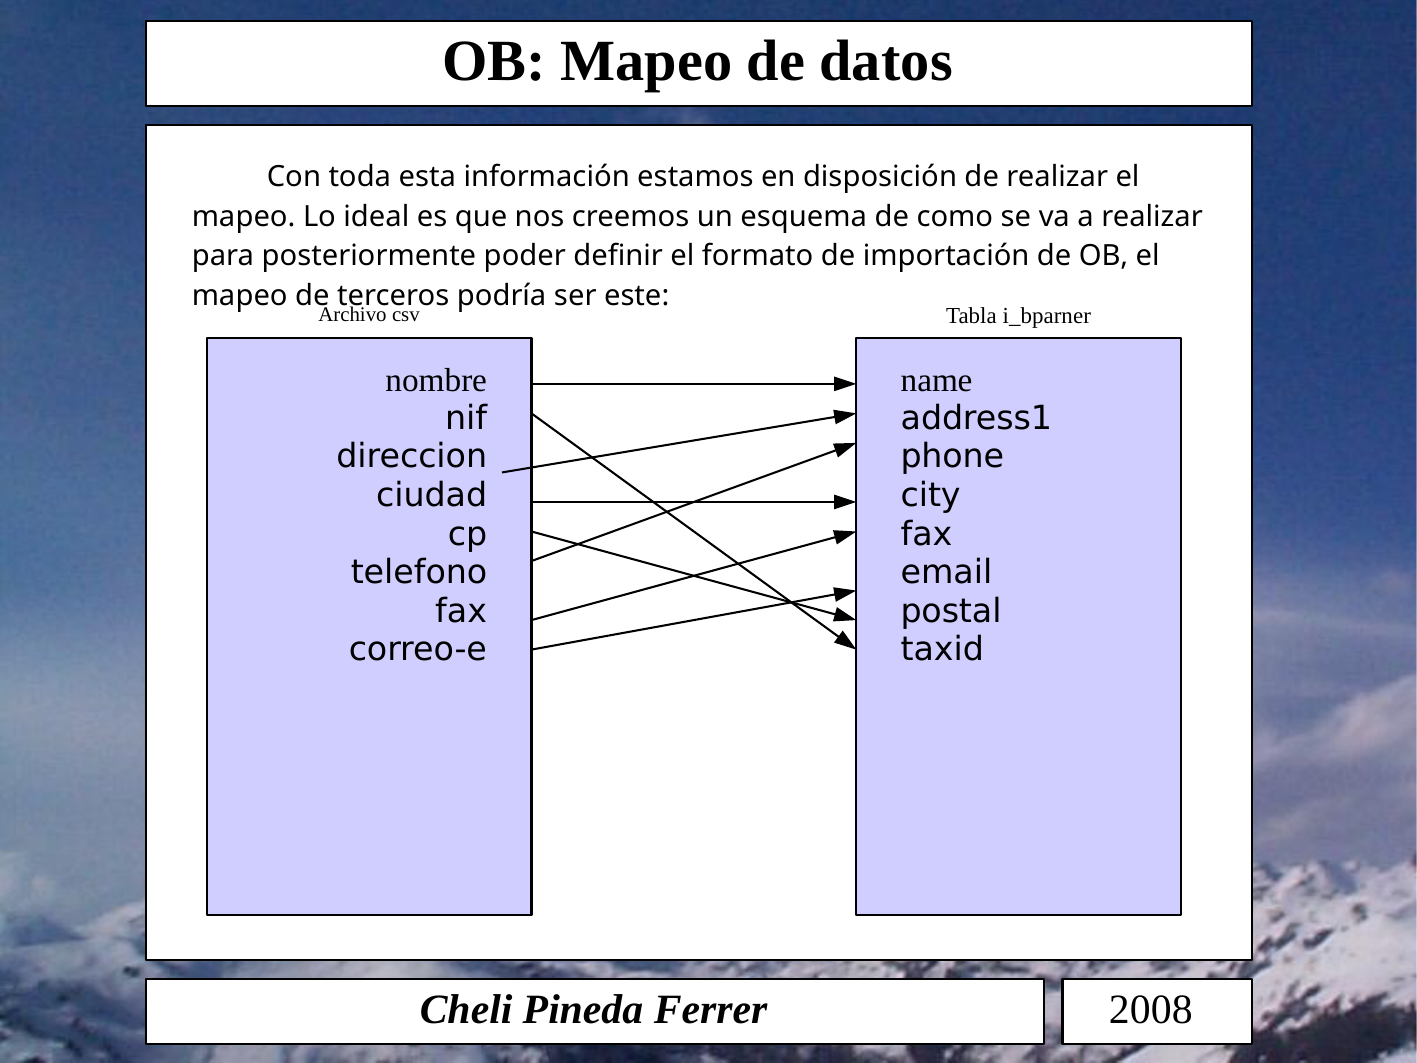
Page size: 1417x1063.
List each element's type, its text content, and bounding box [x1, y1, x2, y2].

text_box [145, 125, 1253, 961]
text_box Cheli Pineda Ferrer [145, 979, 1042, 1046]
picture [0, 0, 1417, 1063]
text_box Tabla i_bparner [915, 295, 1123, 339]
text_box nombre nif direccion ciudad cp telefono fax correo-e [236, 354, 502, 728]
text_box [443, 338, 532, 471]
text_box name address1 phone city fax email postal taxid [885, 354, 1152, 682]
text_box Archivo csv [295, 295, 443, 355]
text_box [206, 338, 532, 916]
text_box [856, 338, 1182, 916]
text_box OB: Mapeo de datos [166, 20, 1230, 105]
text_box Con toda esta información estamos en disposición de realizar el mapeo. Lo ideal es que nos creemos un esquema de como se va a realizar para posteriormente poder definir el formato de importación de OB, el mapeo de terceros podría ser este: [177, 147, 1242, 1013]
text_box [145, 20, 1253, 107]
text_box 2008 [1062, 979, 1251, 1046]
